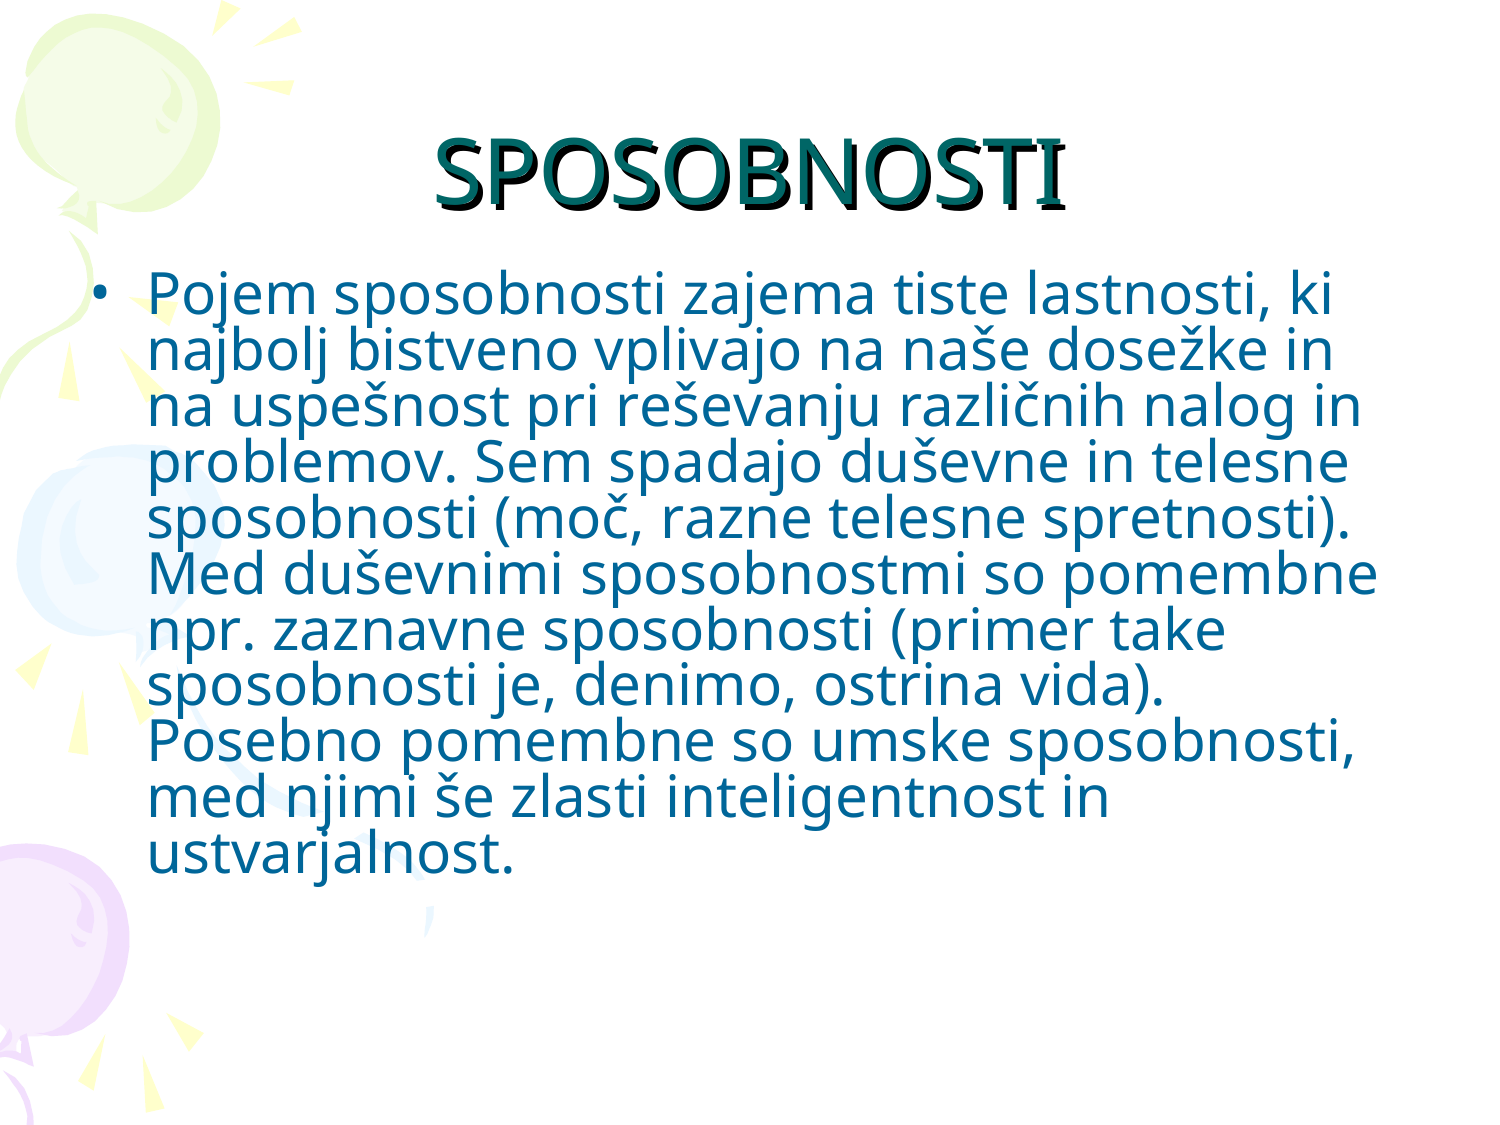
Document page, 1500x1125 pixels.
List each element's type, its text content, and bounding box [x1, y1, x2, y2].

list Pojem sposobnosti zajema tiste lastnosti, ki najbolj bistveno vplivajo na naše dosežke in na uspešnost pri reševanju različnih nalog in problemov. Sem spadajo duševne in telesne sposobnosti (moč, razne telesne spretnosti). Med duševnimi sposobnostmi so pomembne npr. zaznavne sposobnosti (primer take sposobnosti je, denimo, ostrina vida). Posebno pomembne so umske sposobnosti, med njimi še zlasti inteligentnost in ustvarjalnost. [75, 262, 1426, 994]
title SPOSOBNOSTI [72, 16, 1426, 233]
